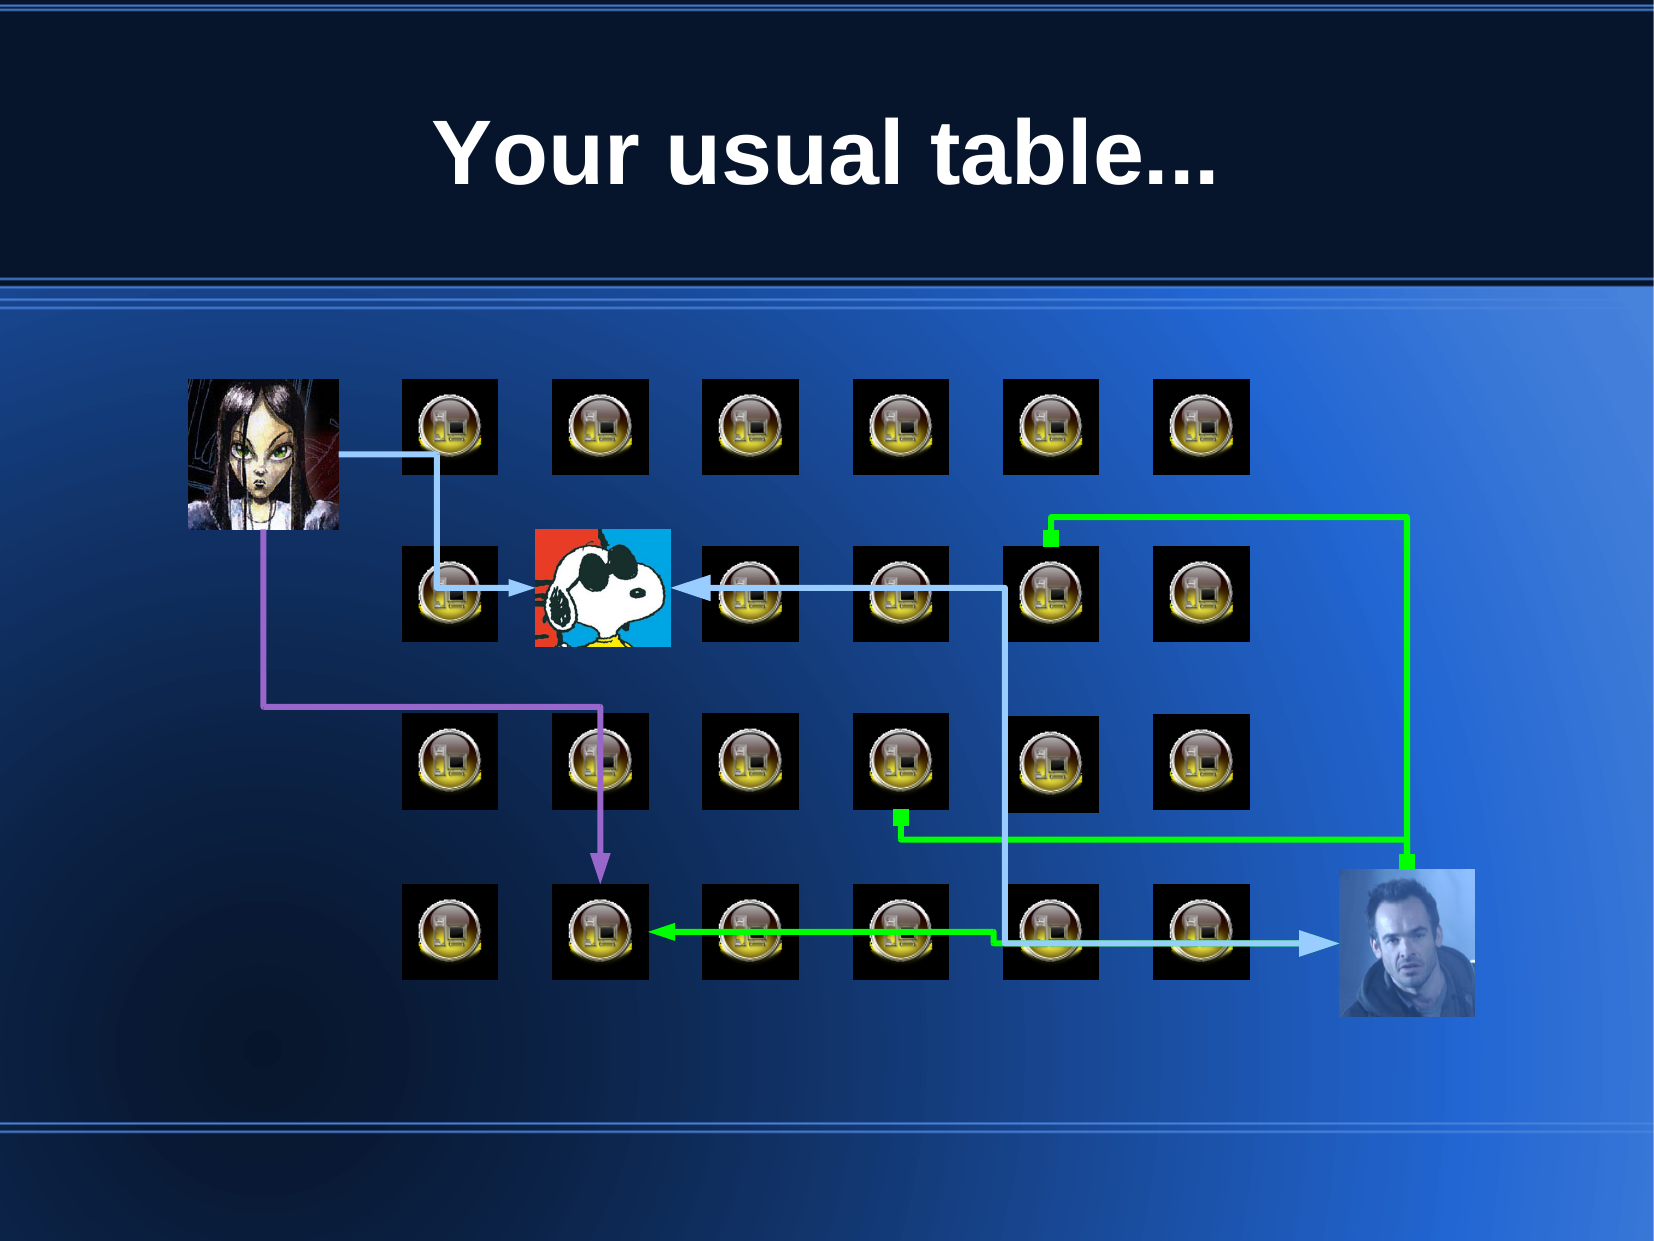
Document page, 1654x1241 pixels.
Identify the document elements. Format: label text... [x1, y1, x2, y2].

chart [112, 375, 1604, 1077]
title Your usual table... [82, 49, 1571, 257]
picture [0, 0, 1654, 1241]
